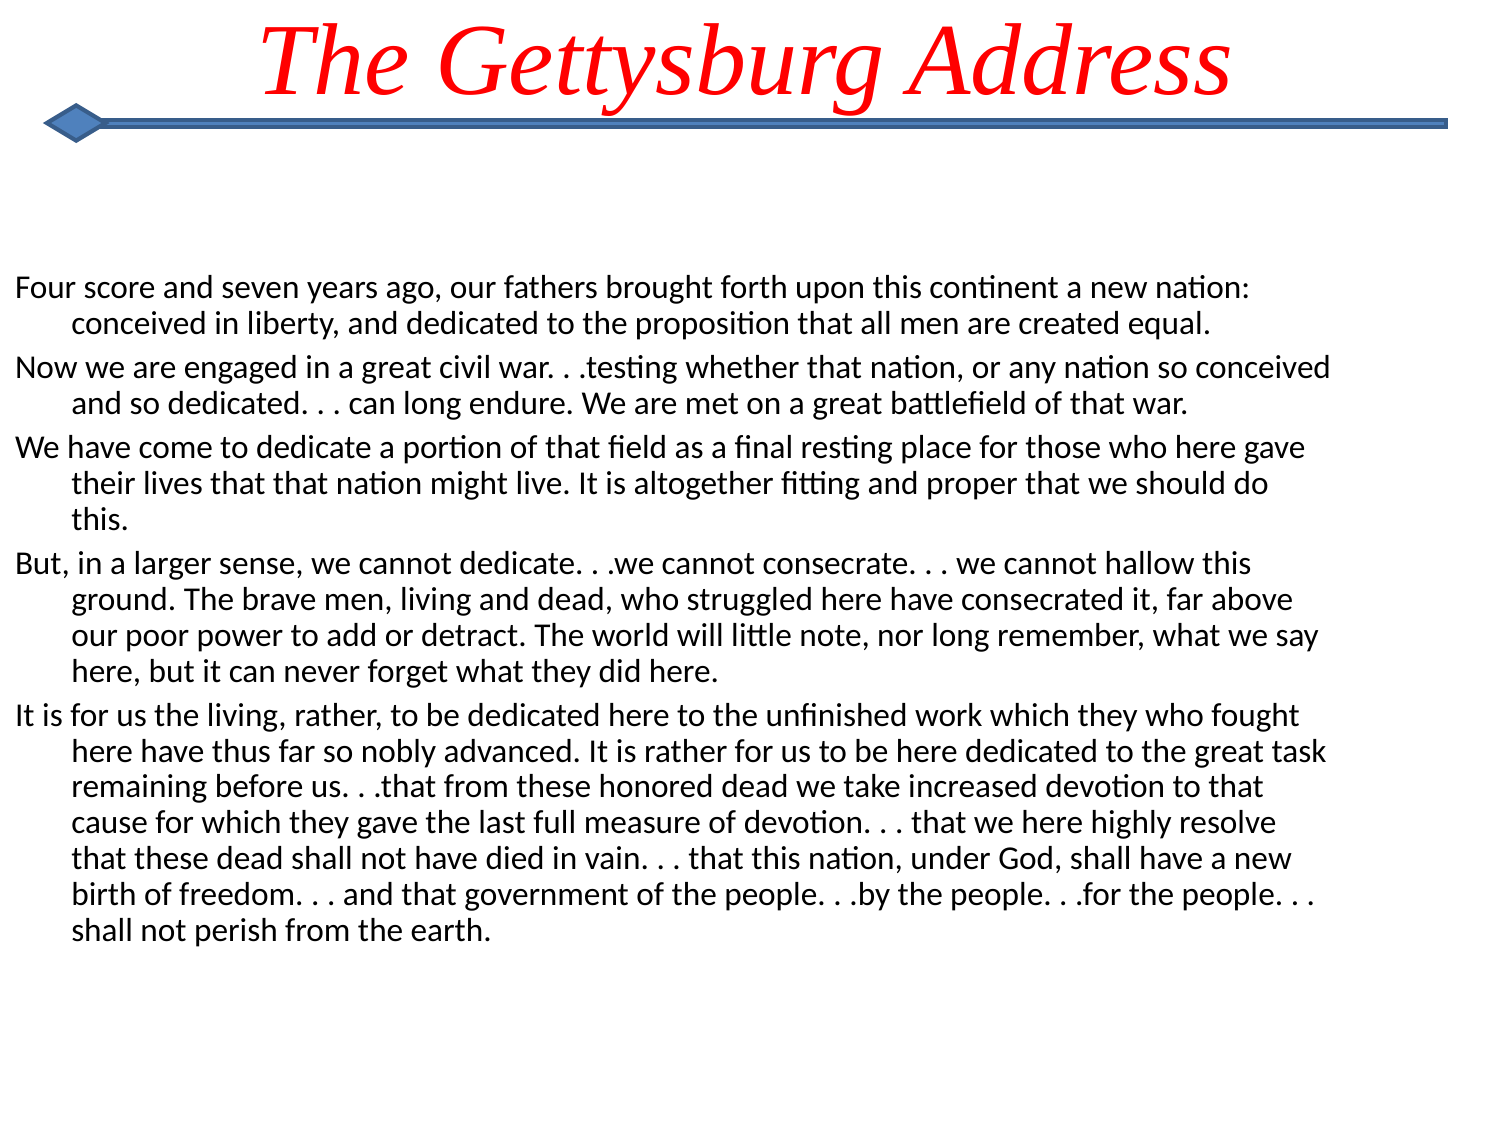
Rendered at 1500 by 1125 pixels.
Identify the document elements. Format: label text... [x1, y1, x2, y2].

title The Gettysburg Address [70, 0, 1421, 123]
list Four score and seven years ago, our fathers brought forth upon this continent a new nation: conceived in liberty, and dedicated to the proposition that all men are created equal. Now we are engaged in a great civil war. . .testing whether that nation, or any nation so conceived and so dedicated. . . can long endure. We are met on a great battlefield of that war. We have come to dedicate a portion of that field as a final resting place for those who here gave their lives that that nation might live. It is altogether fitting and proper that we should do this. But, in a larger sense, we cannot dedicate. . .we cannot consecrate. . . we cannot hallow this ground. The brave men, living and dead, who struggled here have consecrated it, far above our poor power to add or detract. The world will little note, nor long remember, what we say here, but it can never forget what they did here. It is for us the living, rather, to be dedicated here to the unfinished work which they who fought here have thus far so nobly advanced. It is rather for us to be here dedicated to the great task remaining before us. . .that from these honored dead we take increased devotion to that cause for which they gave the last full measure of devotion. . . that we here highly resolve that these dead shall not have died in vain. . . that this nation, under God, shall have a new birth of freedom. . . and that government of the people. . .by the people. . .for the people. . . shall not perish from the earth. [0, 262, 1351, 1029]
